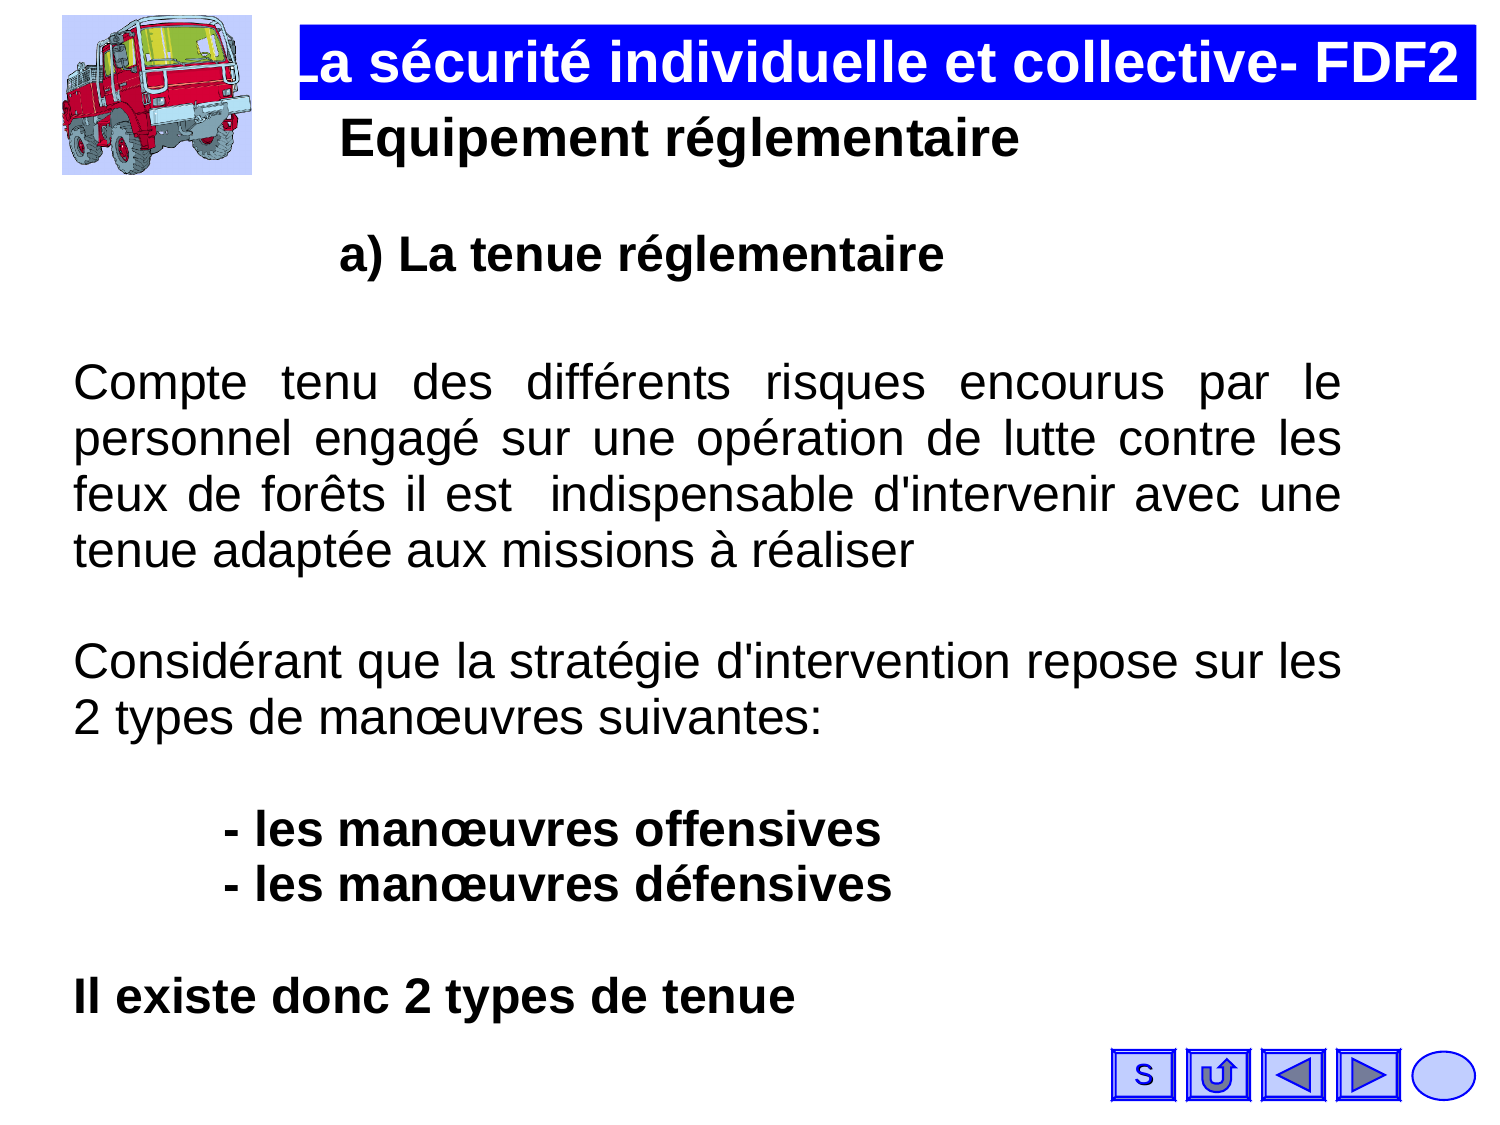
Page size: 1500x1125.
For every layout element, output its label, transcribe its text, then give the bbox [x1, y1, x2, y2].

text_box [1412, 1051, 1476, 1101]
text_box Equipement réglementaire [324, 100, 1418, 178]
text_box a) La tenue réglementaire [324, 218, 1123, 291]
text_box Compte tenu des différents risques encourus par le personnel engagé sur une opération de lutte contre les feux de forêts il est indispensable d'intervenir avec une tenue adaptée aux missions à réaliser Considérant que la stratégie d'intervention repose sur les 2 types de manœuvres suivantes: - les manœuvres offensives - les manœuvres défensives Il existe donc 2 types de tenue [59, 347, 1359, 1093]
text_box La sécurité individuelle et collective- FDF2 [300, 24, 1477, 100]
